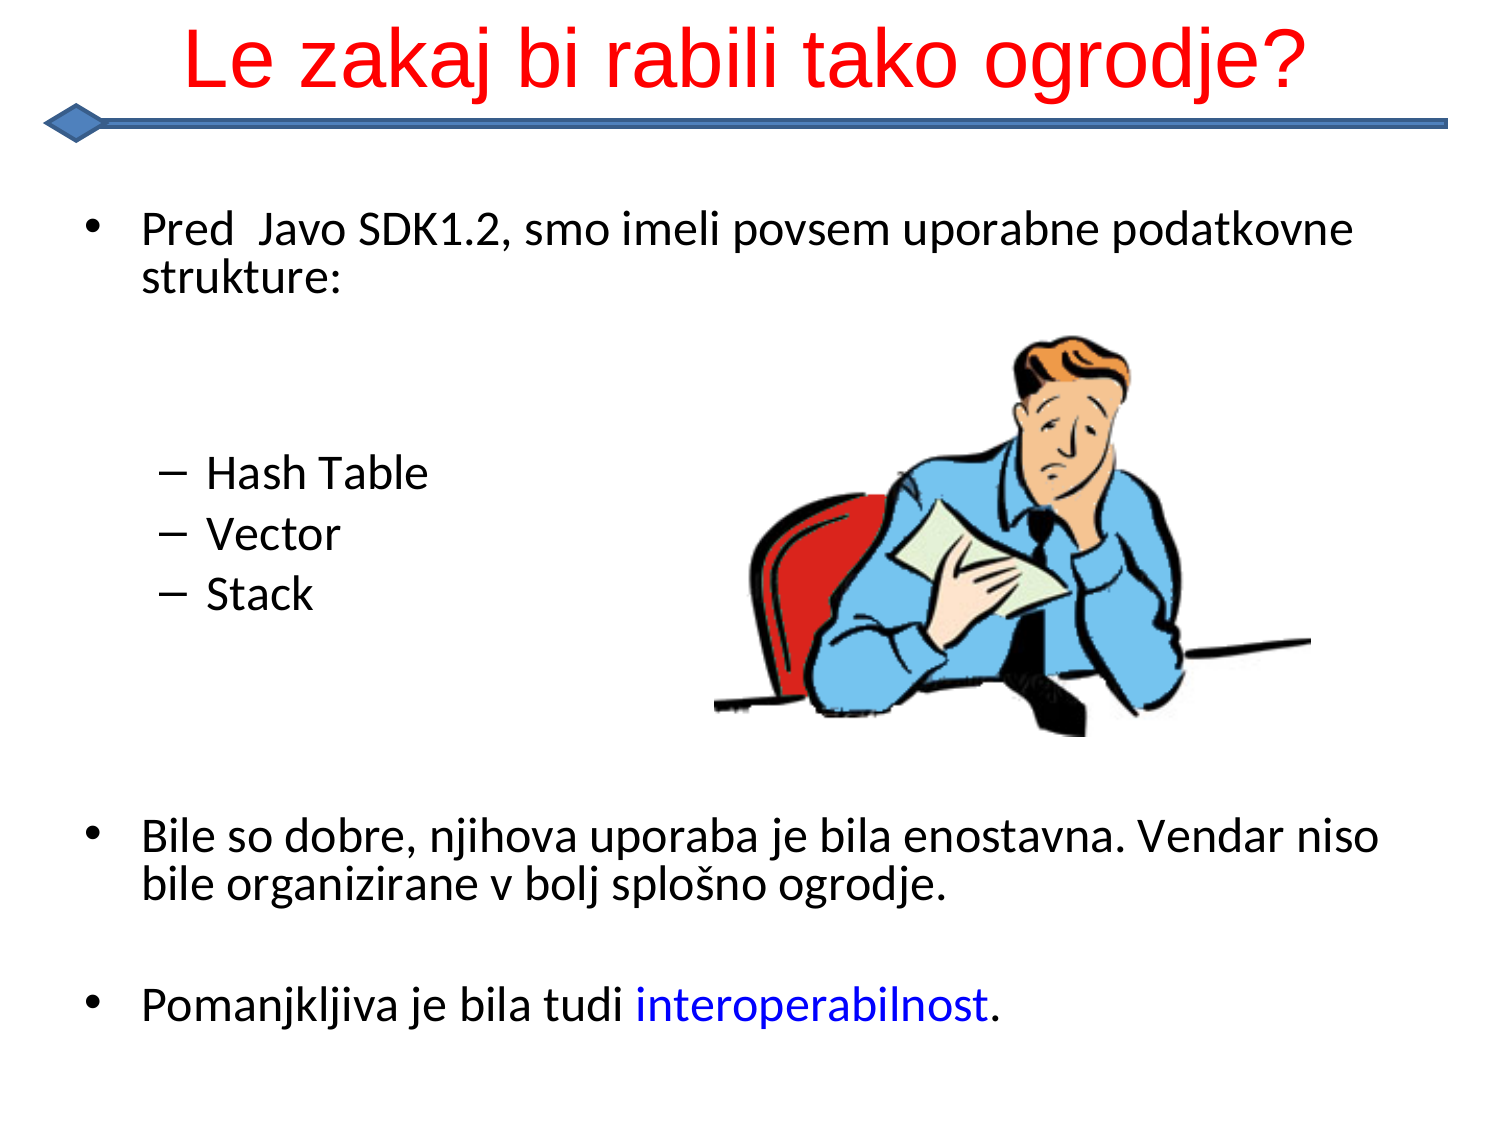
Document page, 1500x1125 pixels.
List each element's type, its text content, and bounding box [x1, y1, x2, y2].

text_box Pred Javo SDK1.2, smo imeli povsem uporabne podatkovne strukture: Hash Table Vector Stack Bile so dobre, njihova uporaba je bila enostavna. Vendar niso bile organizirane v bolj splošno ogrodje. Pomanjkljiva je bila tudi interoperabilnost. [70, 199, 1421, 942]
title Le zakaj bi rabili tako ogrodje? [70, 0, 1421, 112]
